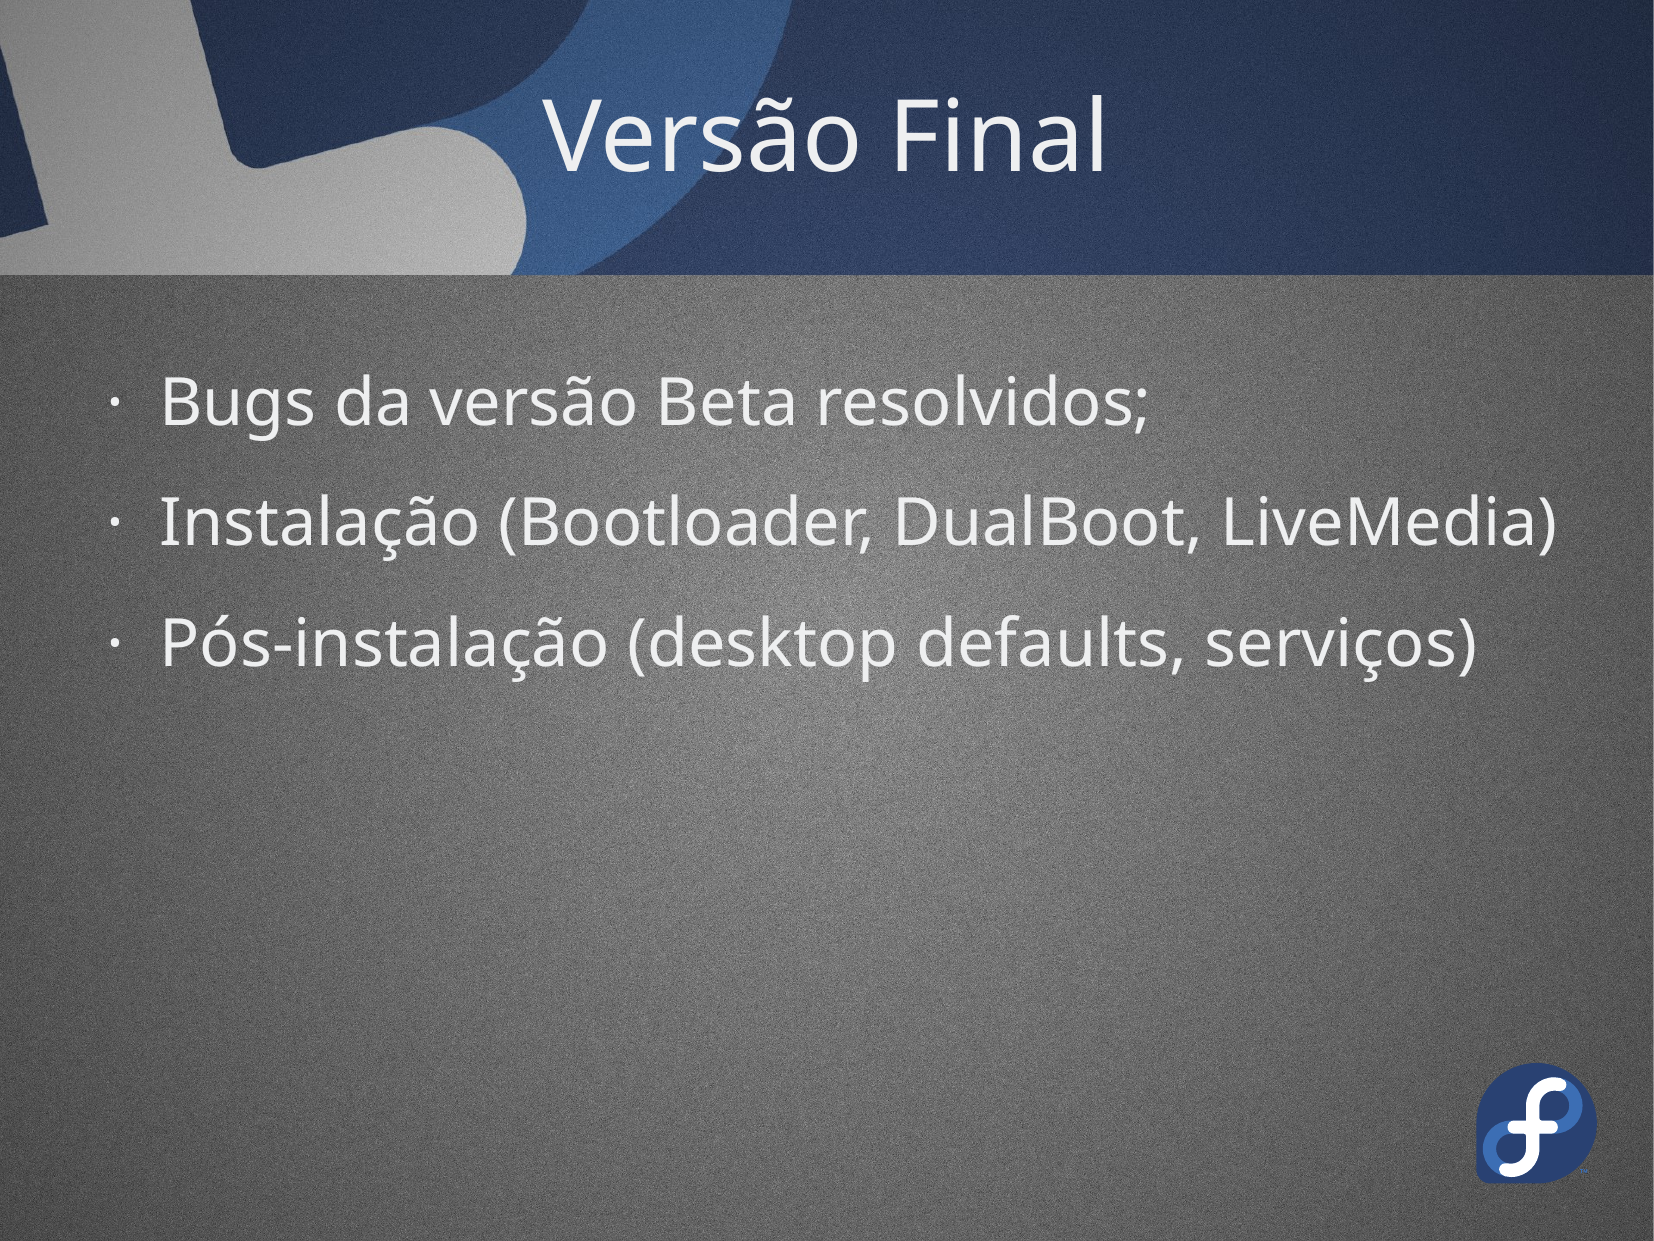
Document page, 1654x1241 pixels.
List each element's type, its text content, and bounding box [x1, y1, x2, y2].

list Bugs da versão Beta resolvidos; Instalação (Bootloader, DualBoot, LiveMedia) Pós-instalação (desktop defaults, serviços) [88, 354, 1565, 1063]
title Versão Final [88, 29, 1565, 237]
picture [0, 0, 1654, 1241]
